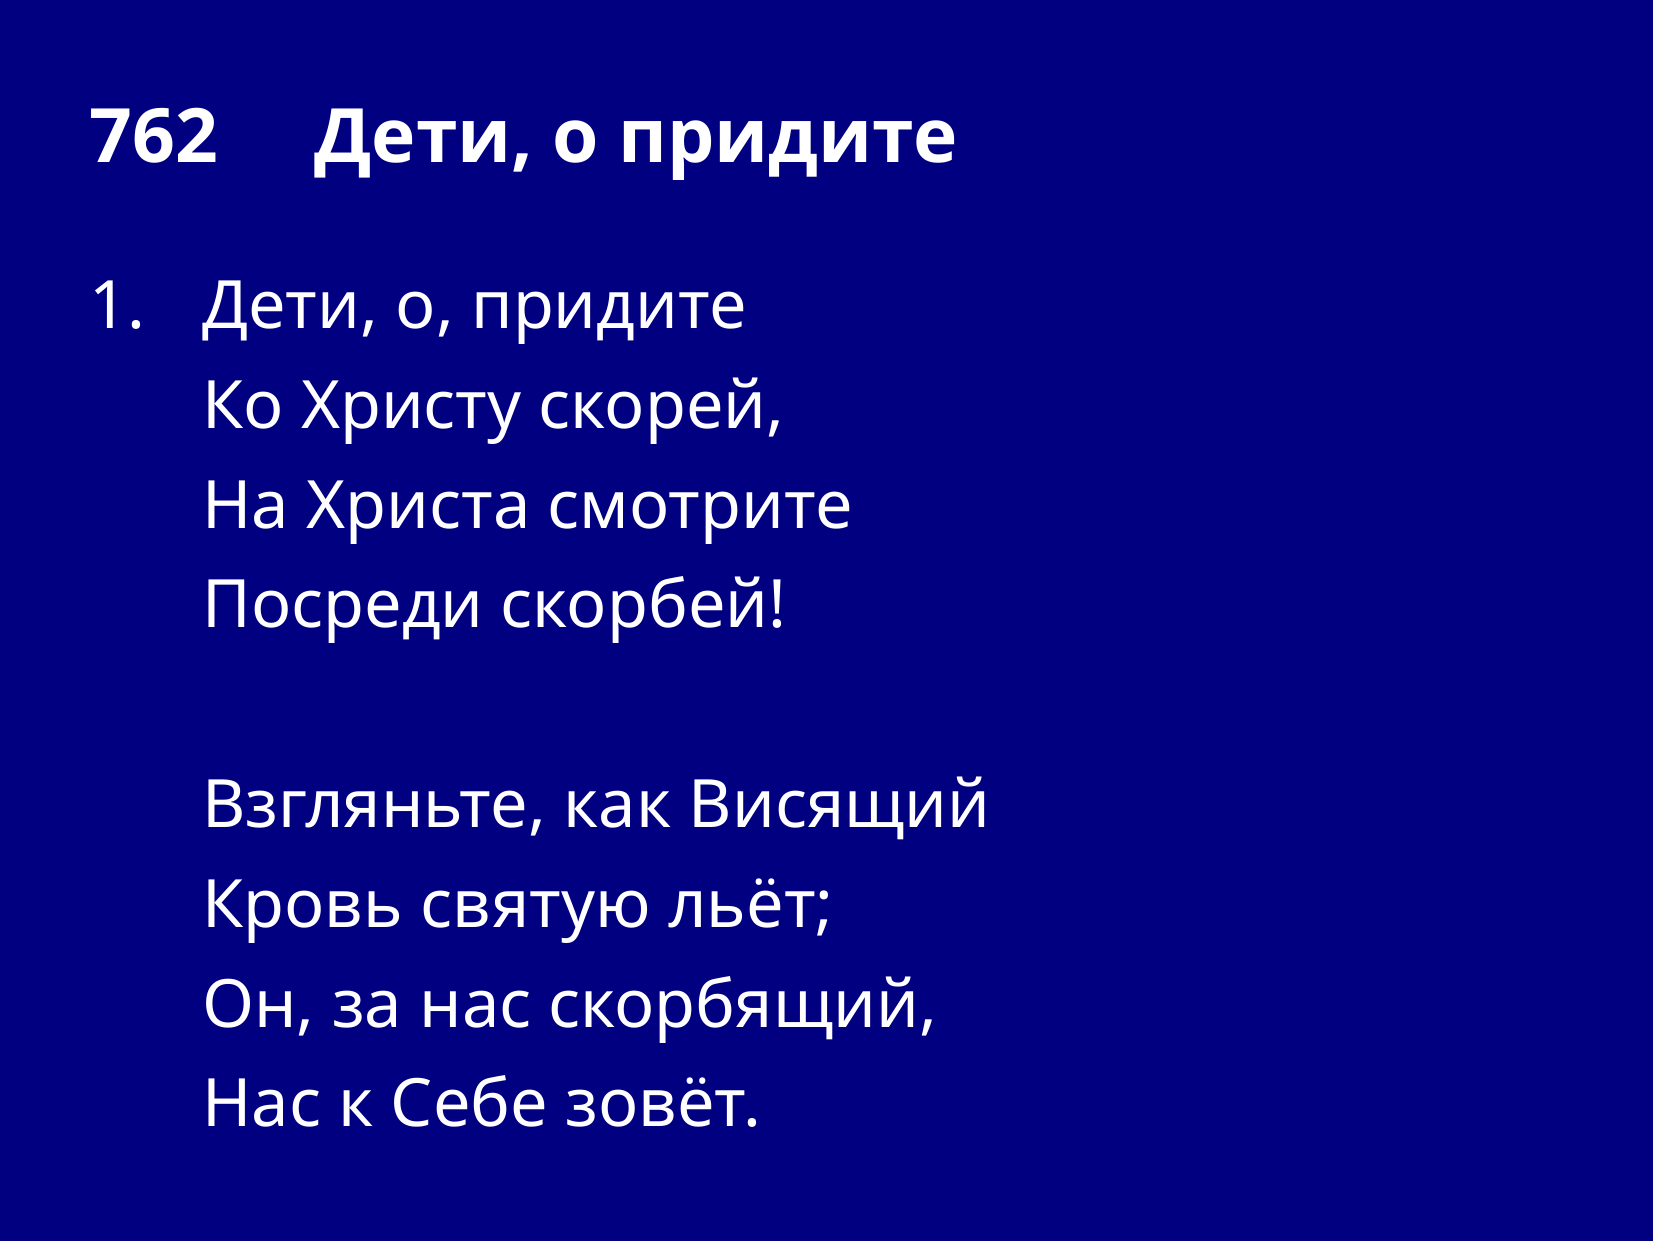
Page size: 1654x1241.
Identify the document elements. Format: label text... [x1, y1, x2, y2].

text_box 1. Дети, о, придите Ко Христу скорей, На Христа смотрите Посреди скорбей! Взгляньте, как Висящий Кровь святую льёт; Он, за нас скорбящий, Нас к Себе зовёт. [75, 188, 1576, 1163]
text_box 762 Дети, о придите [75, 75, 1576, 188]
